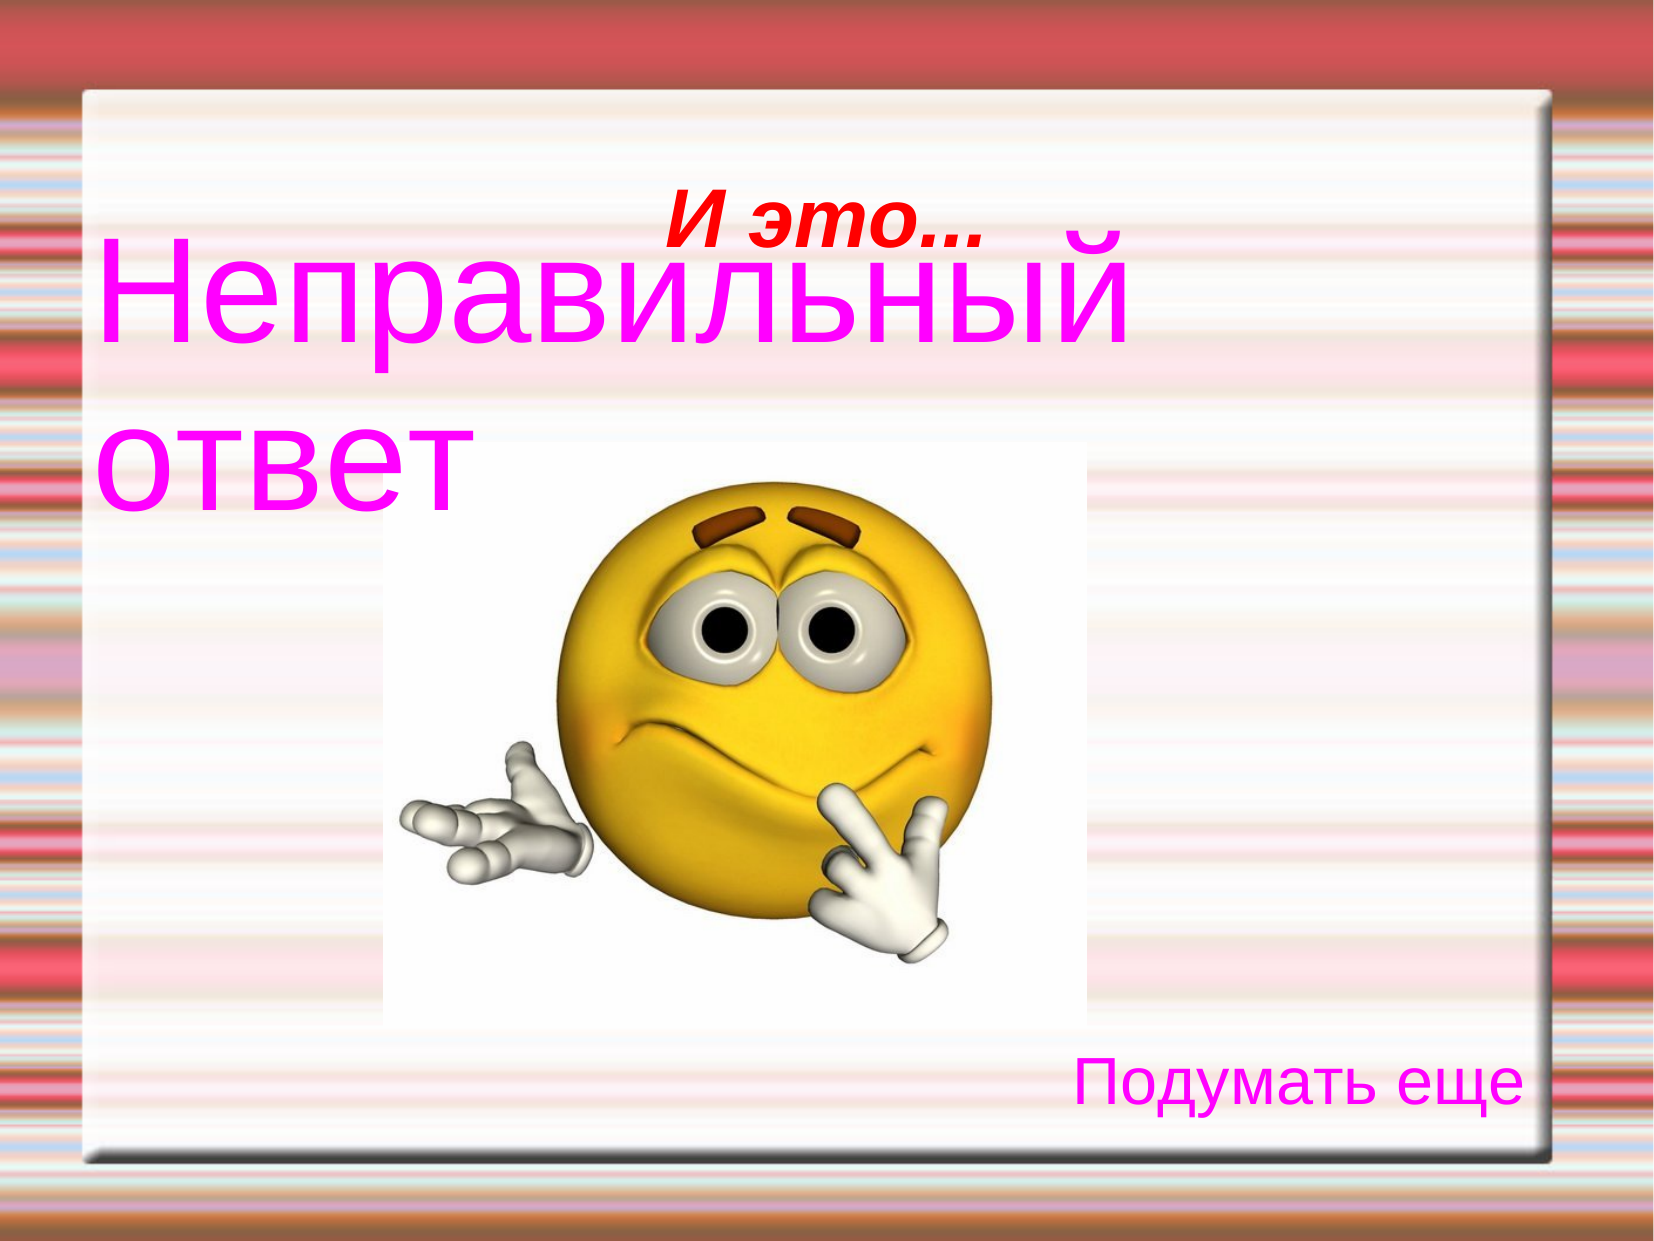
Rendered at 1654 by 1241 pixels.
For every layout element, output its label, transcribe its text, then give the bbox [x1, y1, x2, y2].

list Неправильный ответ Подумать еще [92, 206, 1536, 1120]
title И это... [121, 114, 1534, 206]
picture [0, 0, 1654, 1241]
